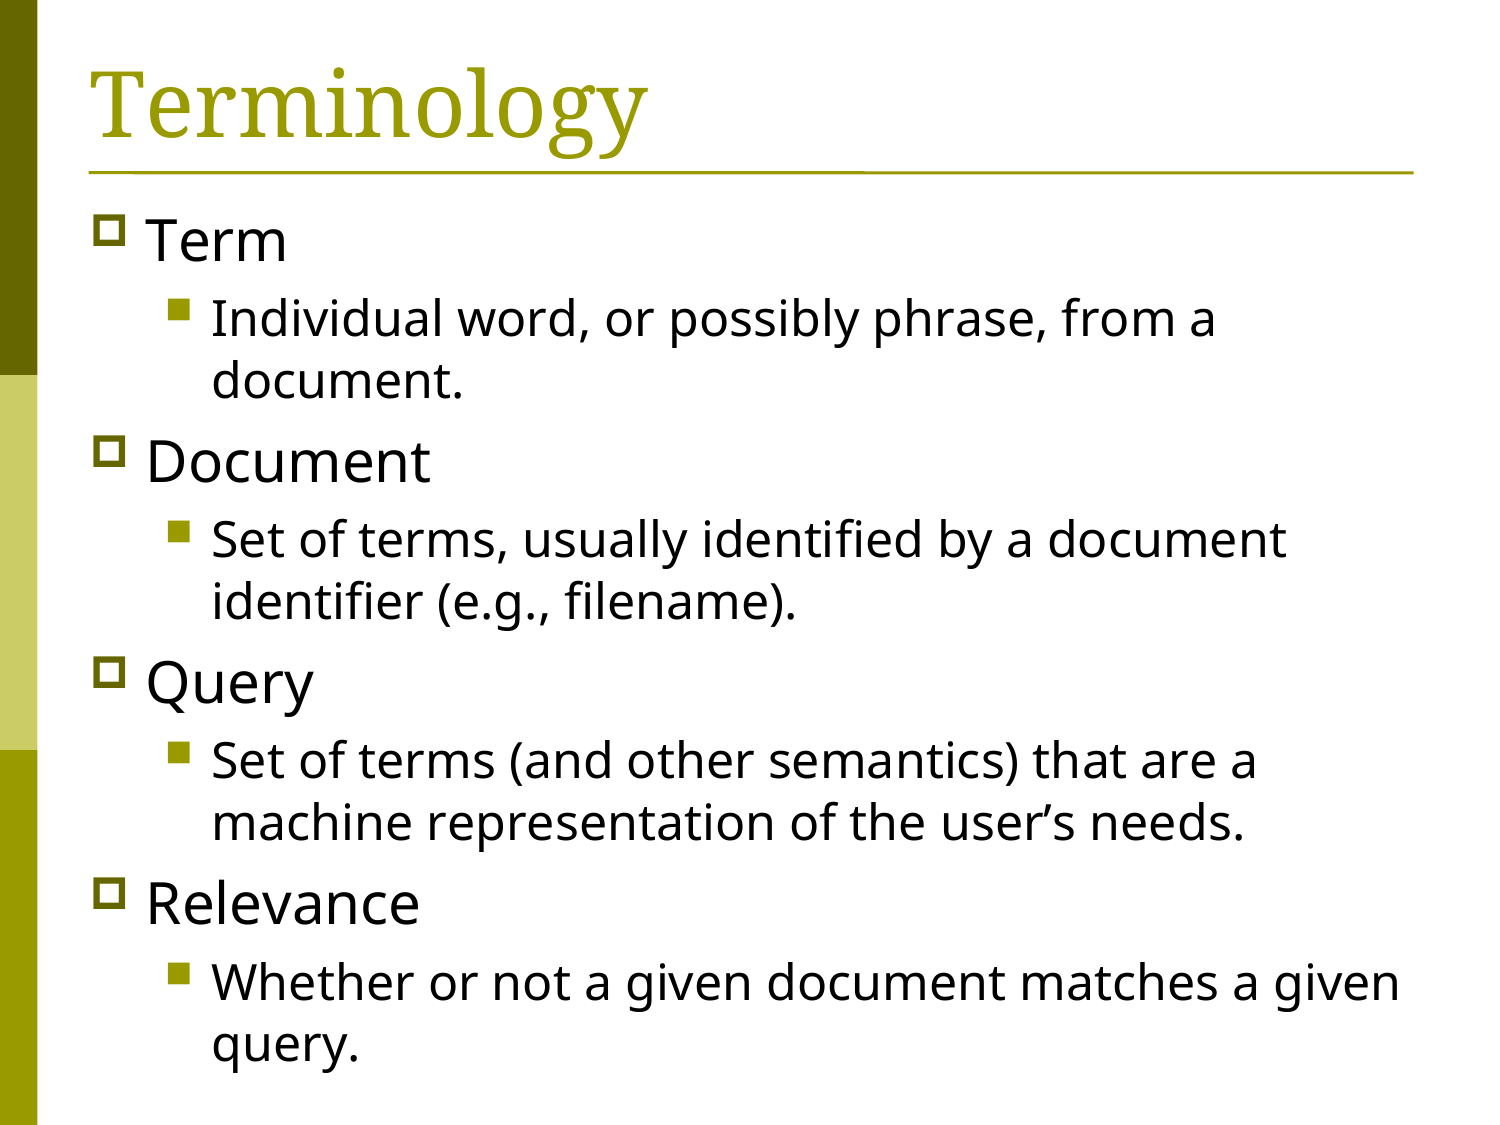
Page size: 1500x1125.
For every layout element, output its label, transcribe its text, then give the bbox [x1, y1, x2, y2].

title Terminology [75, 45, 1426, 173]
list Term Individual word, or possibly phrase, from a document. Document Set of terms, usually identified by a document identifier (e.g., filename). Query Set of terms (and other semantics) that are a machine representation of the user’s needs. Relevance Whether or not a given document matches a given query. [75, 196, 1426, 1059]
